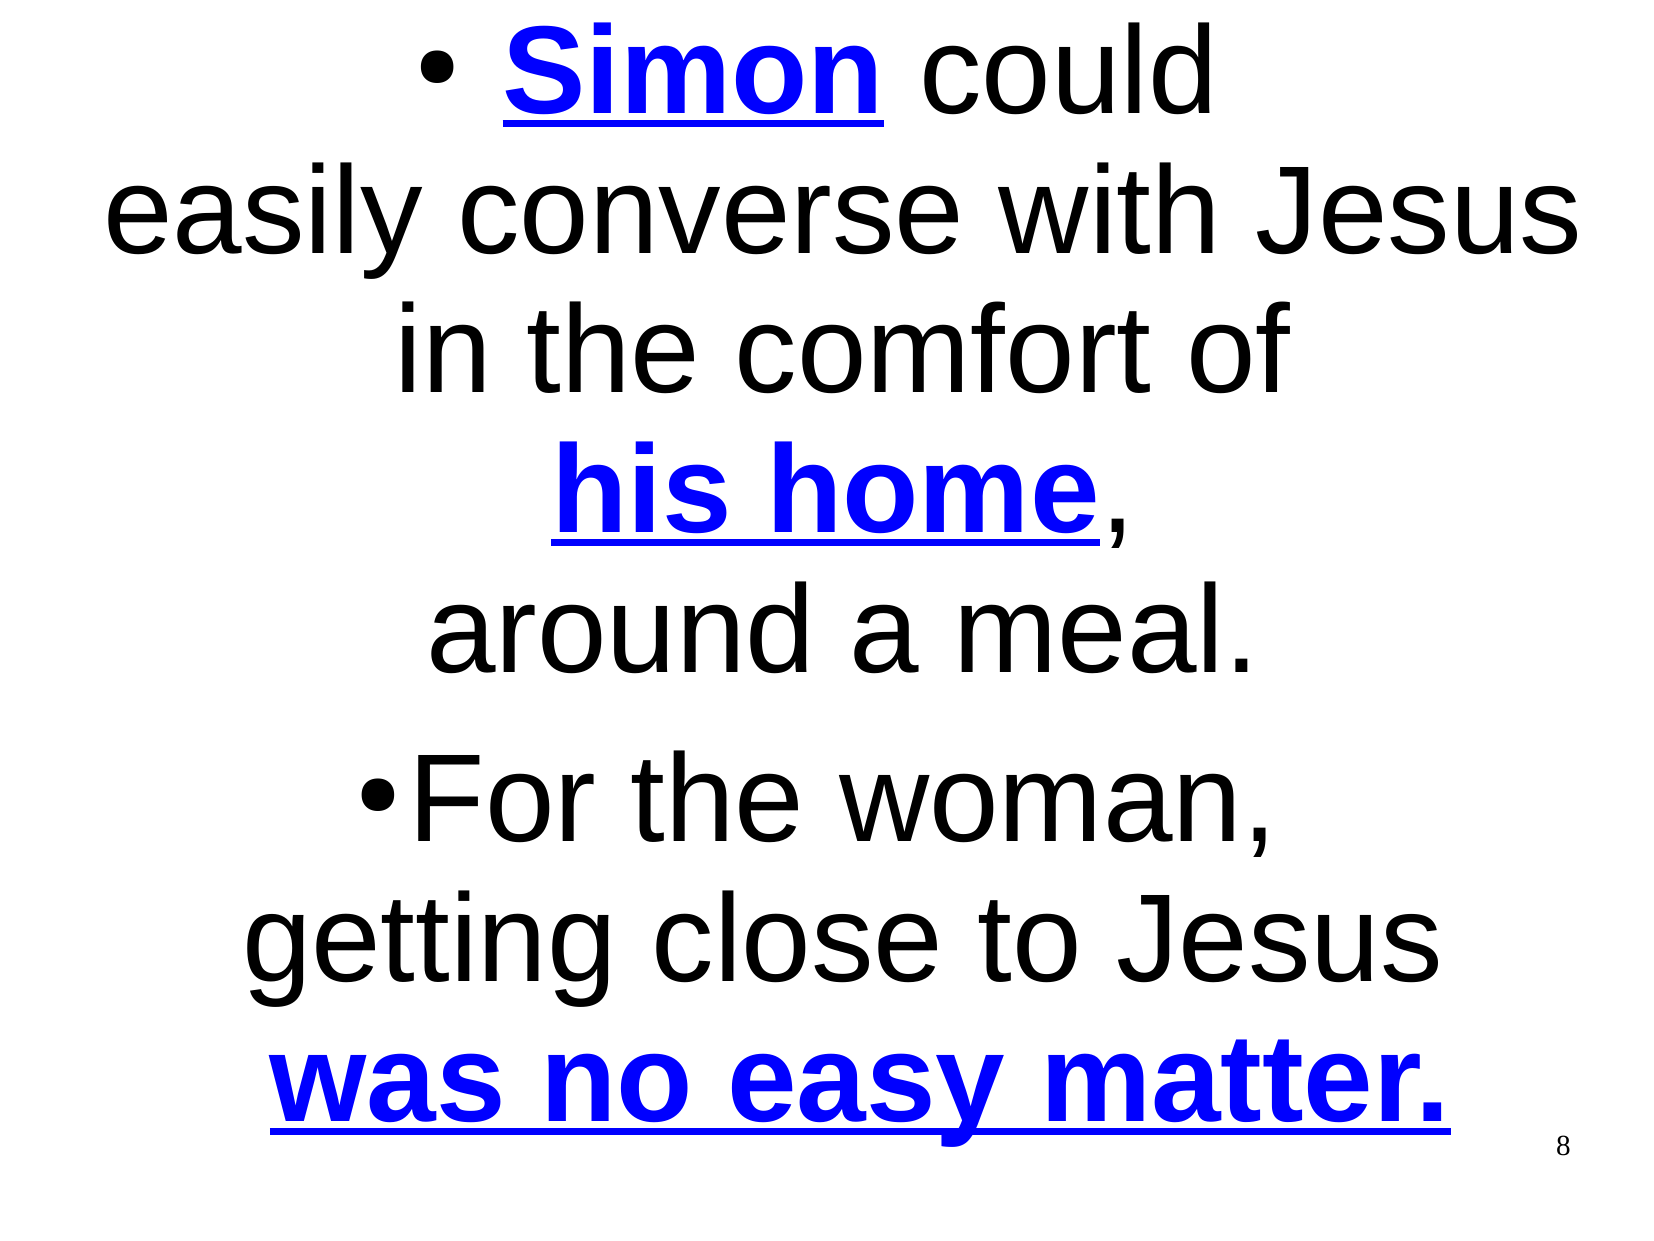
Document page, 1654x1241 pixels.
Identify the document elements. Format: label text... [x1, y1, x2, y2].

list Simon could easily converse with Jesus in the comfort of his home, around a meal. For the woman, getting close to Jesus was no easy matter. [0, 0, 1651, 1238]
